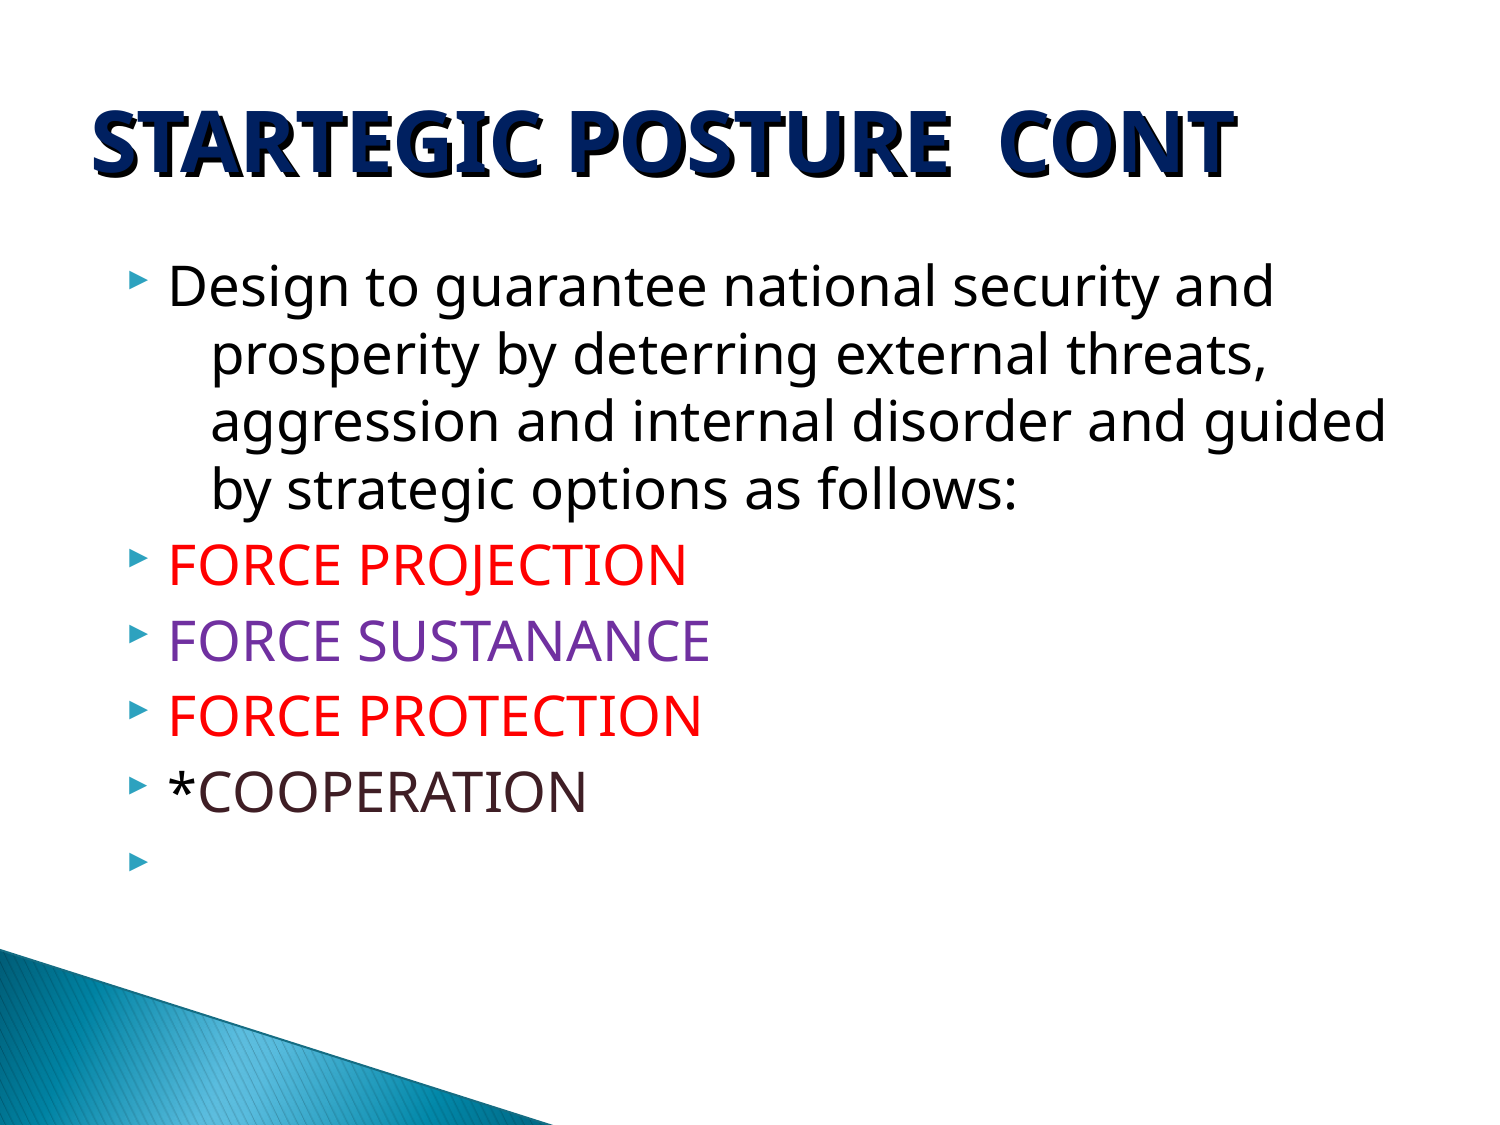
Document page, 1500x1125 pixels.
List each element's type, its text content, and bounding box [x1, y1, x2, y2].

list Design to guarantee national security and prosperity by deterring external threats, aggression and internal disorder and guided by strategic options as follows: FORCE PROJECTION FORCE SUSTANANCE FORCE PROTECTION *COOPERATION [75, 243, 1426, 986]
title STARTEGIC POSTURE CONT [75, 45, 1426, 233]
